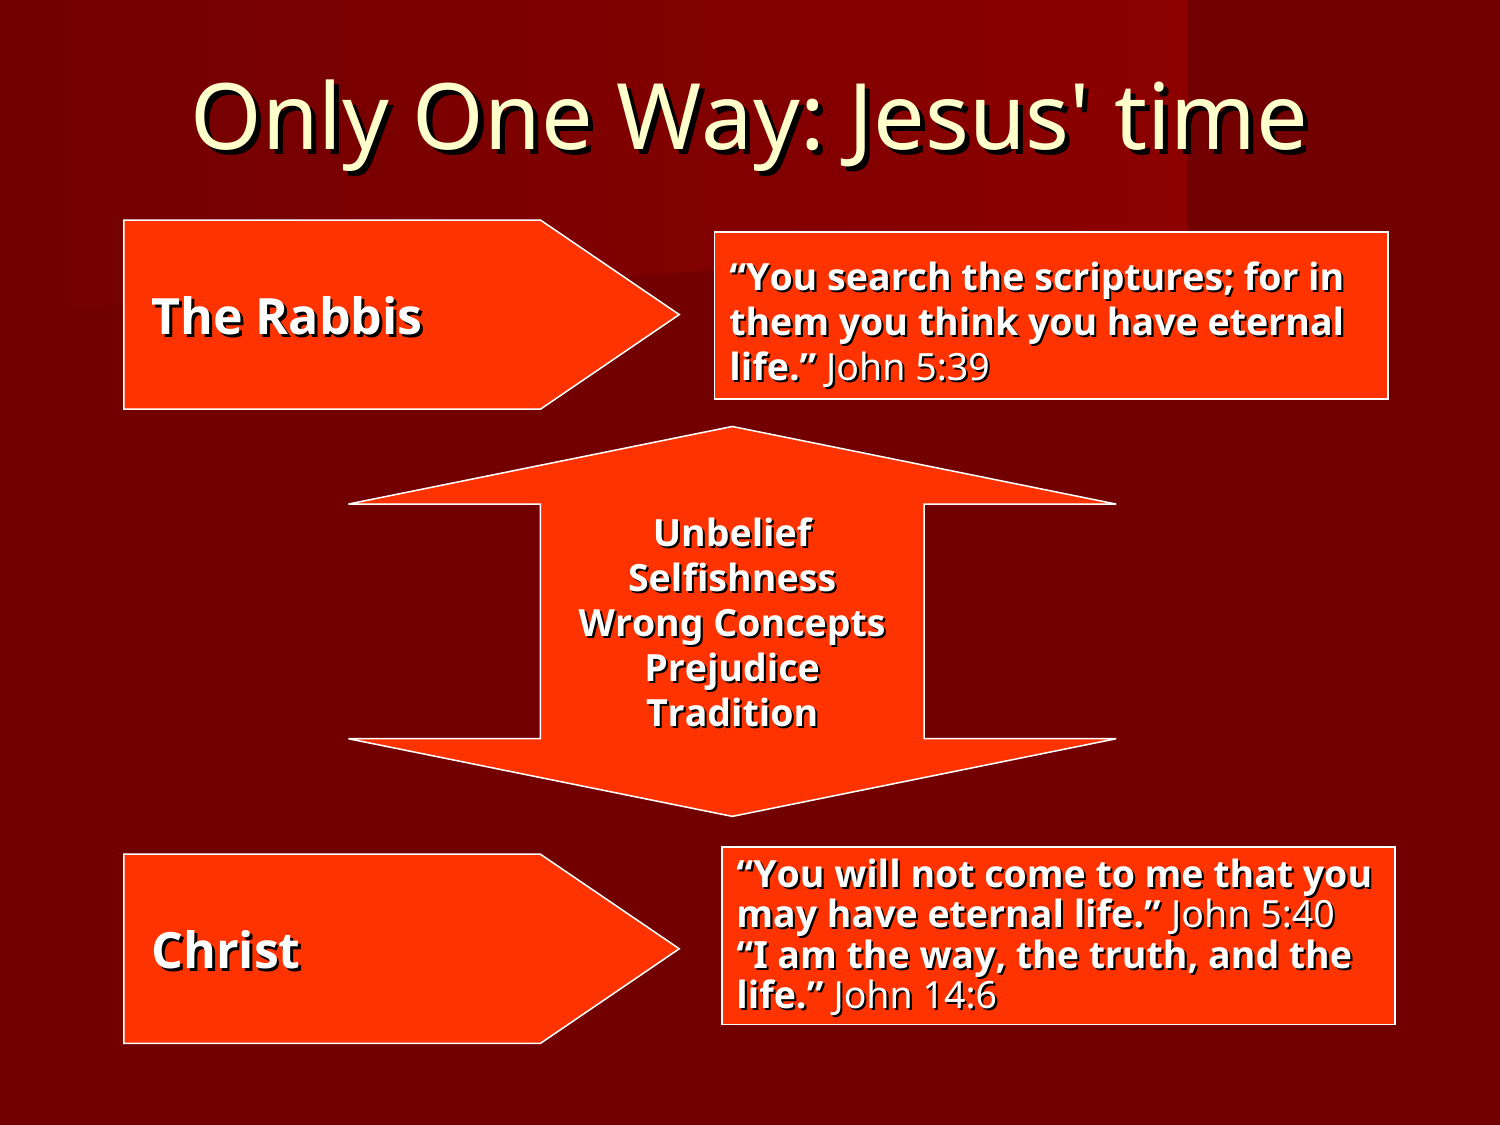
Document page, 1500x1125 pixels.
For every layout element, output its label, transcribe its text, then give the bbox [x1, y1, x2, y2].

text_box Unbelief Selfishness Wrong Concepts Prejudice Tradition [348, 426, 1117, 817]
text_box “You search the scriptures; for in them you think you have eternal life.” John 5:39 [714, 232, 1388, 399]
text_box Christ [123, 854, 680, 1044]
text_box The Rabbis [123, 220, 680, 410]
title Only One Way: Jesus' time [75, 18, 1426, 207]
text_box “You will not come to me that you may have eternal life.” John 5:40 “I am the way, the truth, and the life.” John 14:6 [721, 847, 1396, 1025]
